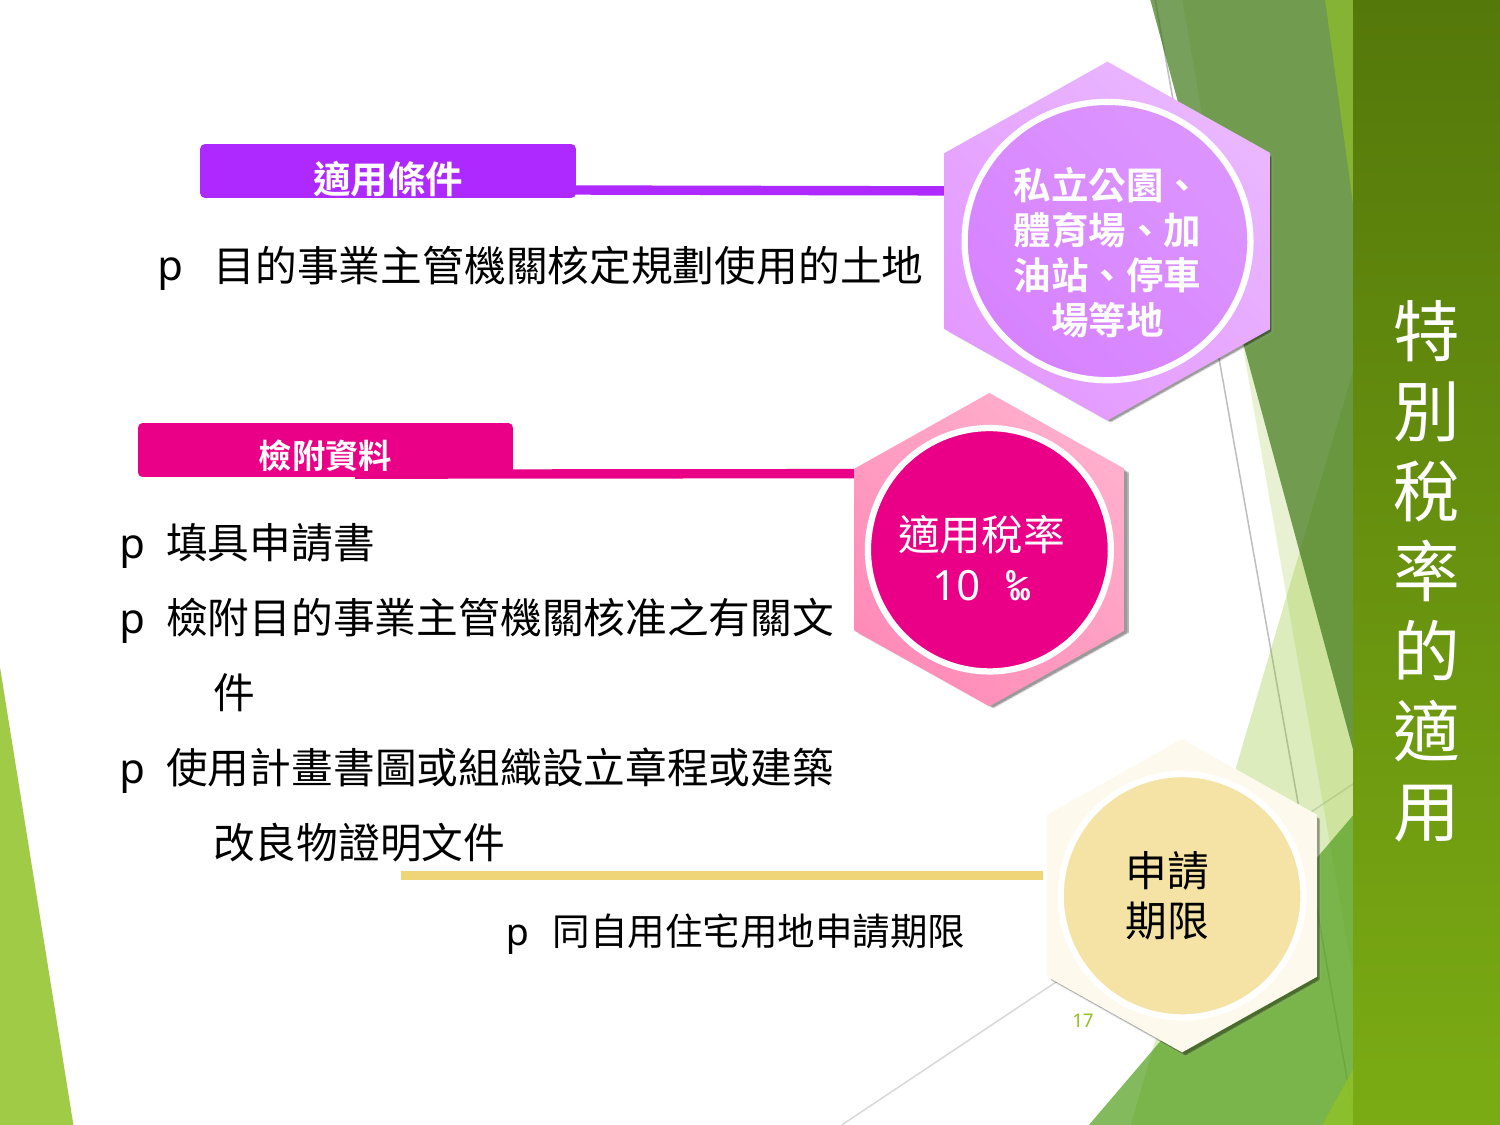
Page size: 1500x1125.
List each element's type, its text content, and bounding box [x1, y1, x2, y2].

text_box 申請期限 [1110, 837, 1246, 954]
text_box [944, 61, 1271, 421]
text_box 檢附資料 [142, 428, 509, 472]
text_box 填具申請書 檢附目的事業主管機關核准之有關文件 使用計畫書圖或組織設立章程或建築改良物證明文件 [104, 484, 854, 875]
text_box 適用條件 [357, 185, 367, 193]
text_box [1047, 739, 1318, 1053]
text_box 17 [1057, 991, 1142, 1051]
text_box [854, 392, 1125, 707]
text_box 特別稅率的適用 [1353, 0, 1500, 1125]
text_box 適用條件 [205, 149, 571, 193]
text_box 同自用住宅用地申請期限 [491, 901, 1047, 961]
text_box 目的事業主管機關核定規劃使用的土地 [142, 232, 1051, 297]
text_box 私立公園、體育場、加油站、停車場等地 [988, 154, 1227, 352]
text_box 適用稅率 10 ‰ [879, 500, 1084, 618]
